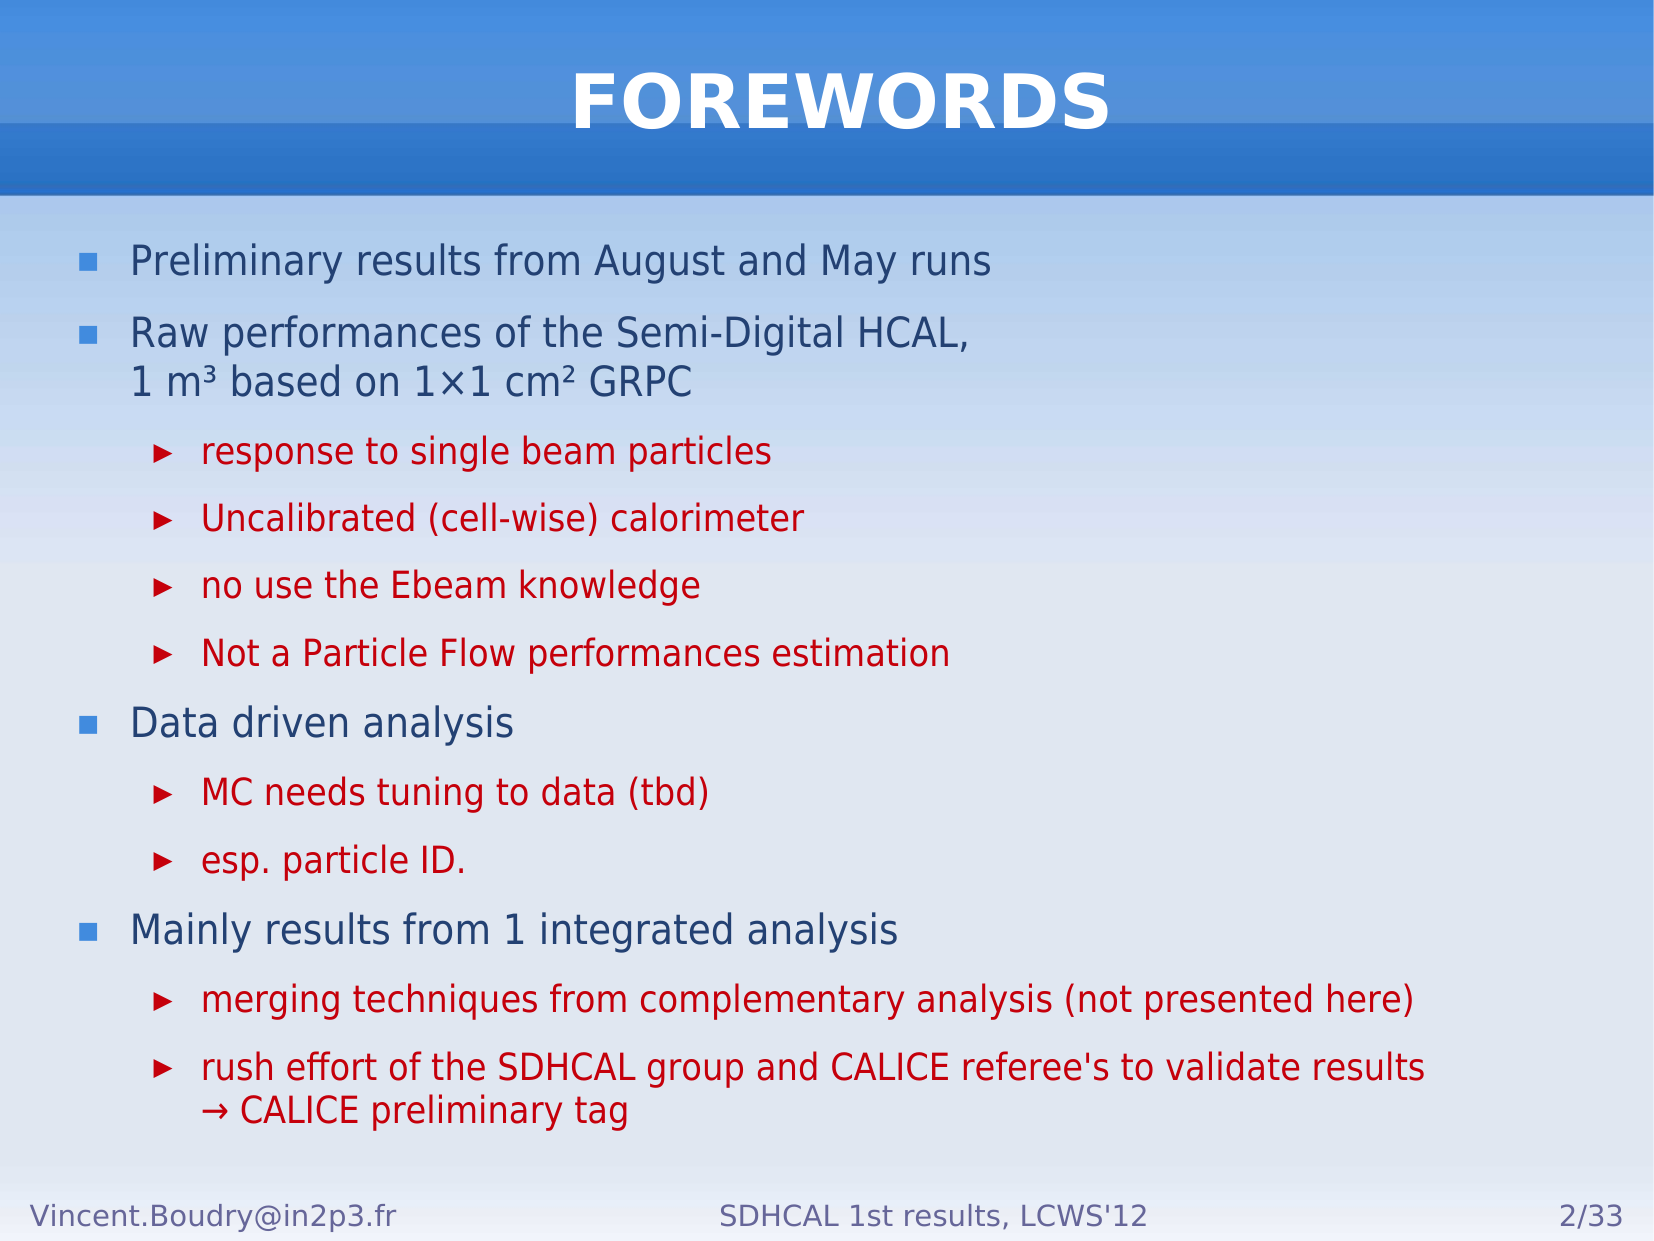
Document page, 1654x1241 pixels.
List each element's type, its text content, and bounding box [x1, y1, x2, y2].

title FOREWORDS [29, 0, 1654, 207]
picture [0, 0, 1654, 1241]
list Preliminary results from August and May runs Raw performances of the Semi-Digital HCAL, 1 m³ based on 1×1 cm² GRPC response to single beam particles Uncalibrated (cell-wise) calorimeter no use the Ebeam knowledge Not a Particle Flow performances estimation Data driven analysis MC needs tuning to data (tbd) esp. particle ID. Mainly results from 1 integrated analysis merging techniques from complementary analysis (not presented here) rush effort of the SDHCAL group and CALICE referee's to validate results → CALICE preliminary tag [59, 236, 1595, 1152]
